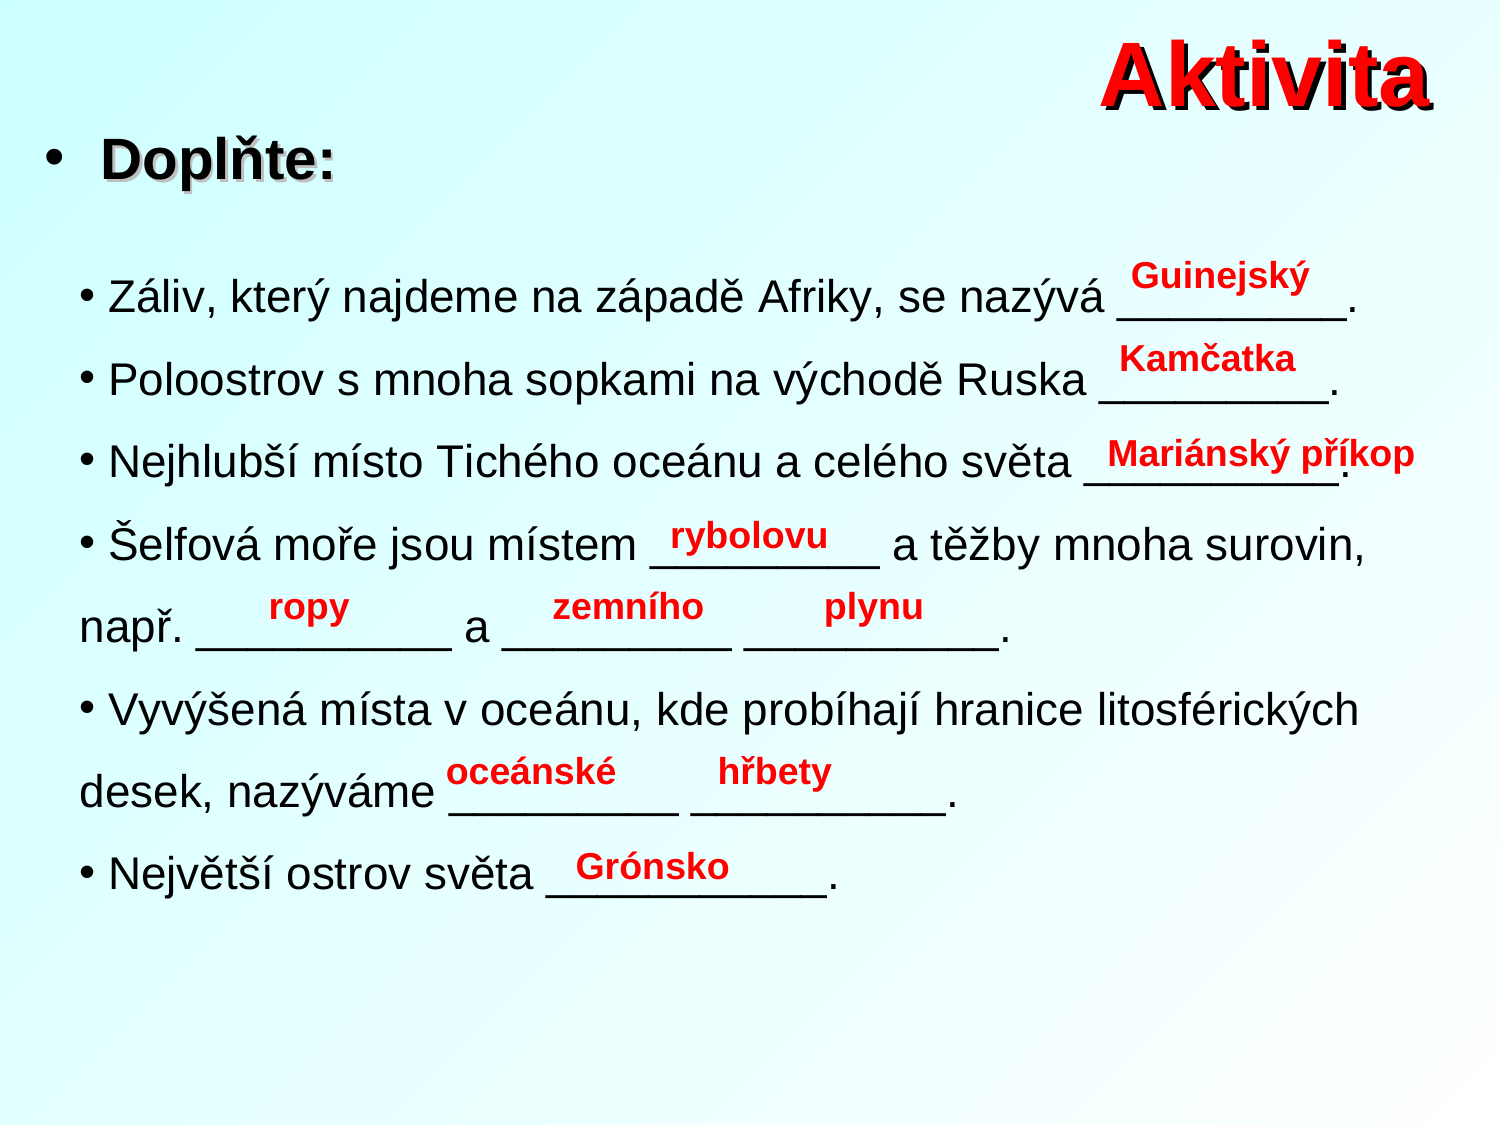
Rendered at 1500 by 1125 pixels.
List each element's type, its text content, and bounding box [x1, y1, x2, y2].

text_box Záliv, který najdeme na západě Afriky, se nazývá _________. Poloostrov s mnoha sopkami na východě Ruska _________. Nejhlubší místo Tichého oceánu a celého světa __________. Šelfová moře jsou místem _________ a těžby mnoha surovin, např. __________ a _________ __________. Vyvýšená místa v oceánu, kde probíhají hranice litosférických desek, nazýváme _________ __________. Největší ostrov světa ___________. [64, 231, 1424, 907]
text_box Guinejský [1116, 243, 1353, 304]
text_box hřbety [702, 739, 940, 801]
text_box Kamčatka [1104, 326, 1341, 387]
text_box zemního [537, 574, 774, 635]
title Aktivita [1080, 0, 1449, 140]
text_box plynu [809, 574, 1046, 635]
text_box ropy [253, 574, 396, 635]
text_box Grónsko [560, 834, 798, 895]
text_box oceánské [430, 739, 668, 801]
list Doplňte: [29, 113, 443, 225]
text_box rybolovu [655, 503, 892, 564]
text_box Mariánský příkop [1092, 420, 1459, 482]
